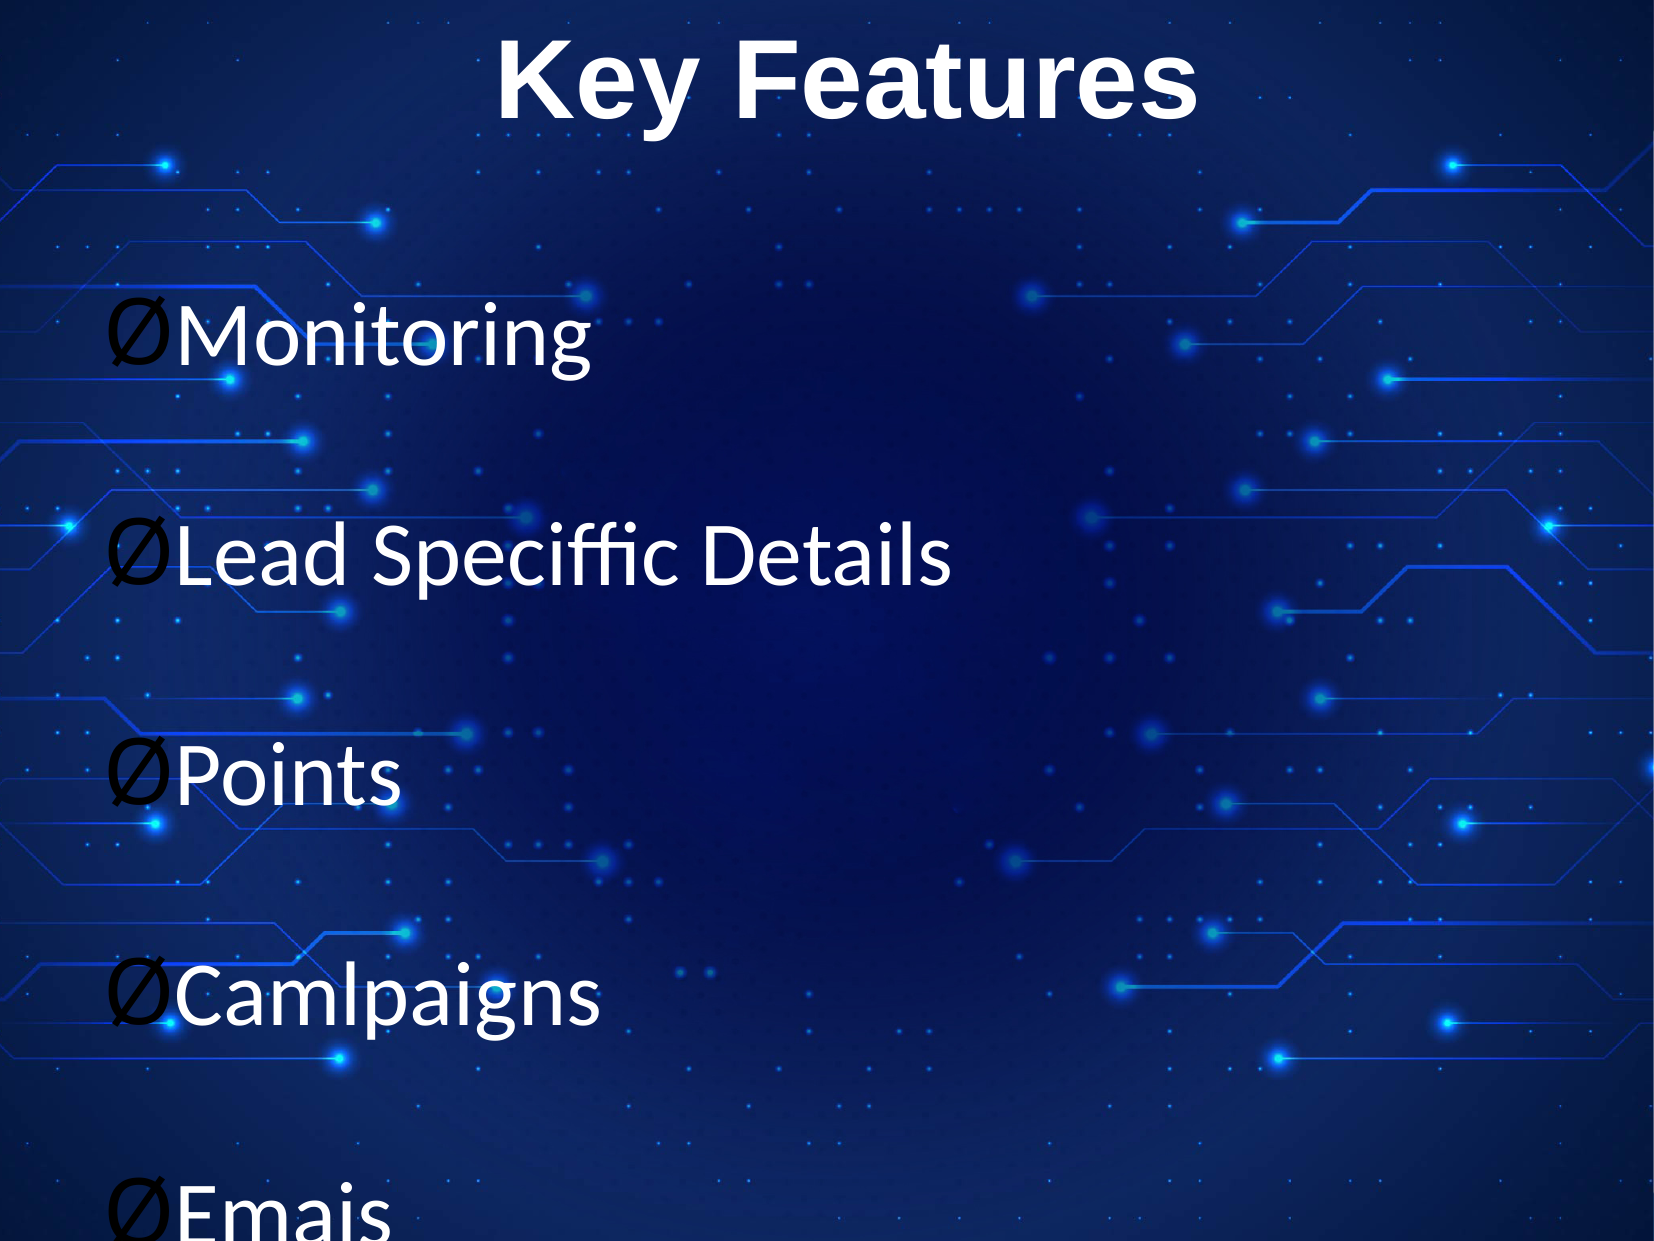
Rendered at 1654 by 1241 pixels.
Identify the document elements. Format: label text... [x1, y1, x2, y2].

text_box Monitoring Lead Speciffic Details Points Camlpaigns Emais Forms Landing pages Assets Reports [88, 156, 1608, 1241]
picture [0, 0, 1654, 1241]
text_box Key Features [34, 5, 1654, 142]
